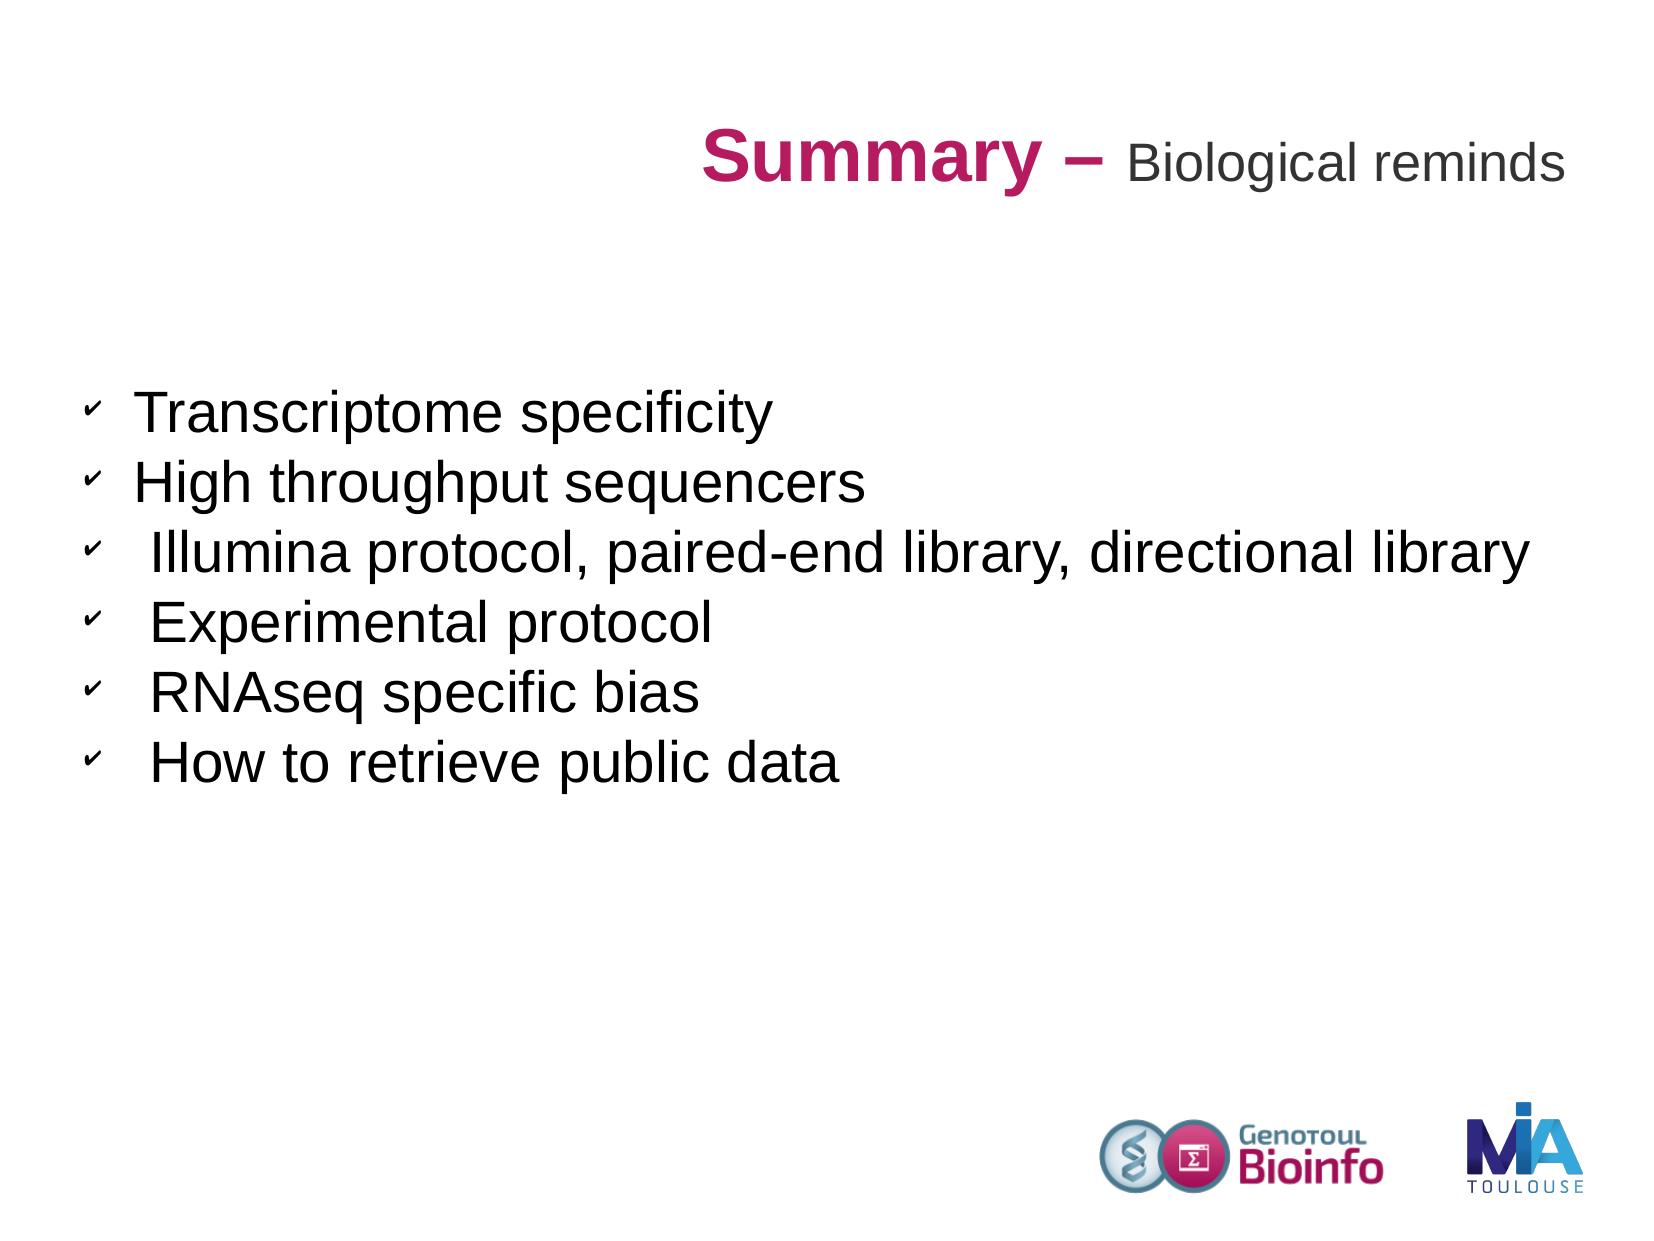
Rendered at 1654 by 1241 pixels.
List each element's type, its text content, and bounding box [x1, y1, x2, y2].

text_box Transcriptome specificity High throughput sequencers Illumina protocol, paired-end library, directional library Experimental protocol RNAseq specific bias How to retrieve public data [84, 360, 1569, 1081]
text_box Summary – Biological reminds [82, 49, 1567, 254]
picture [1090, 1110, 1394, 1203]
picture [1467, 1102, 1583, 1193]
